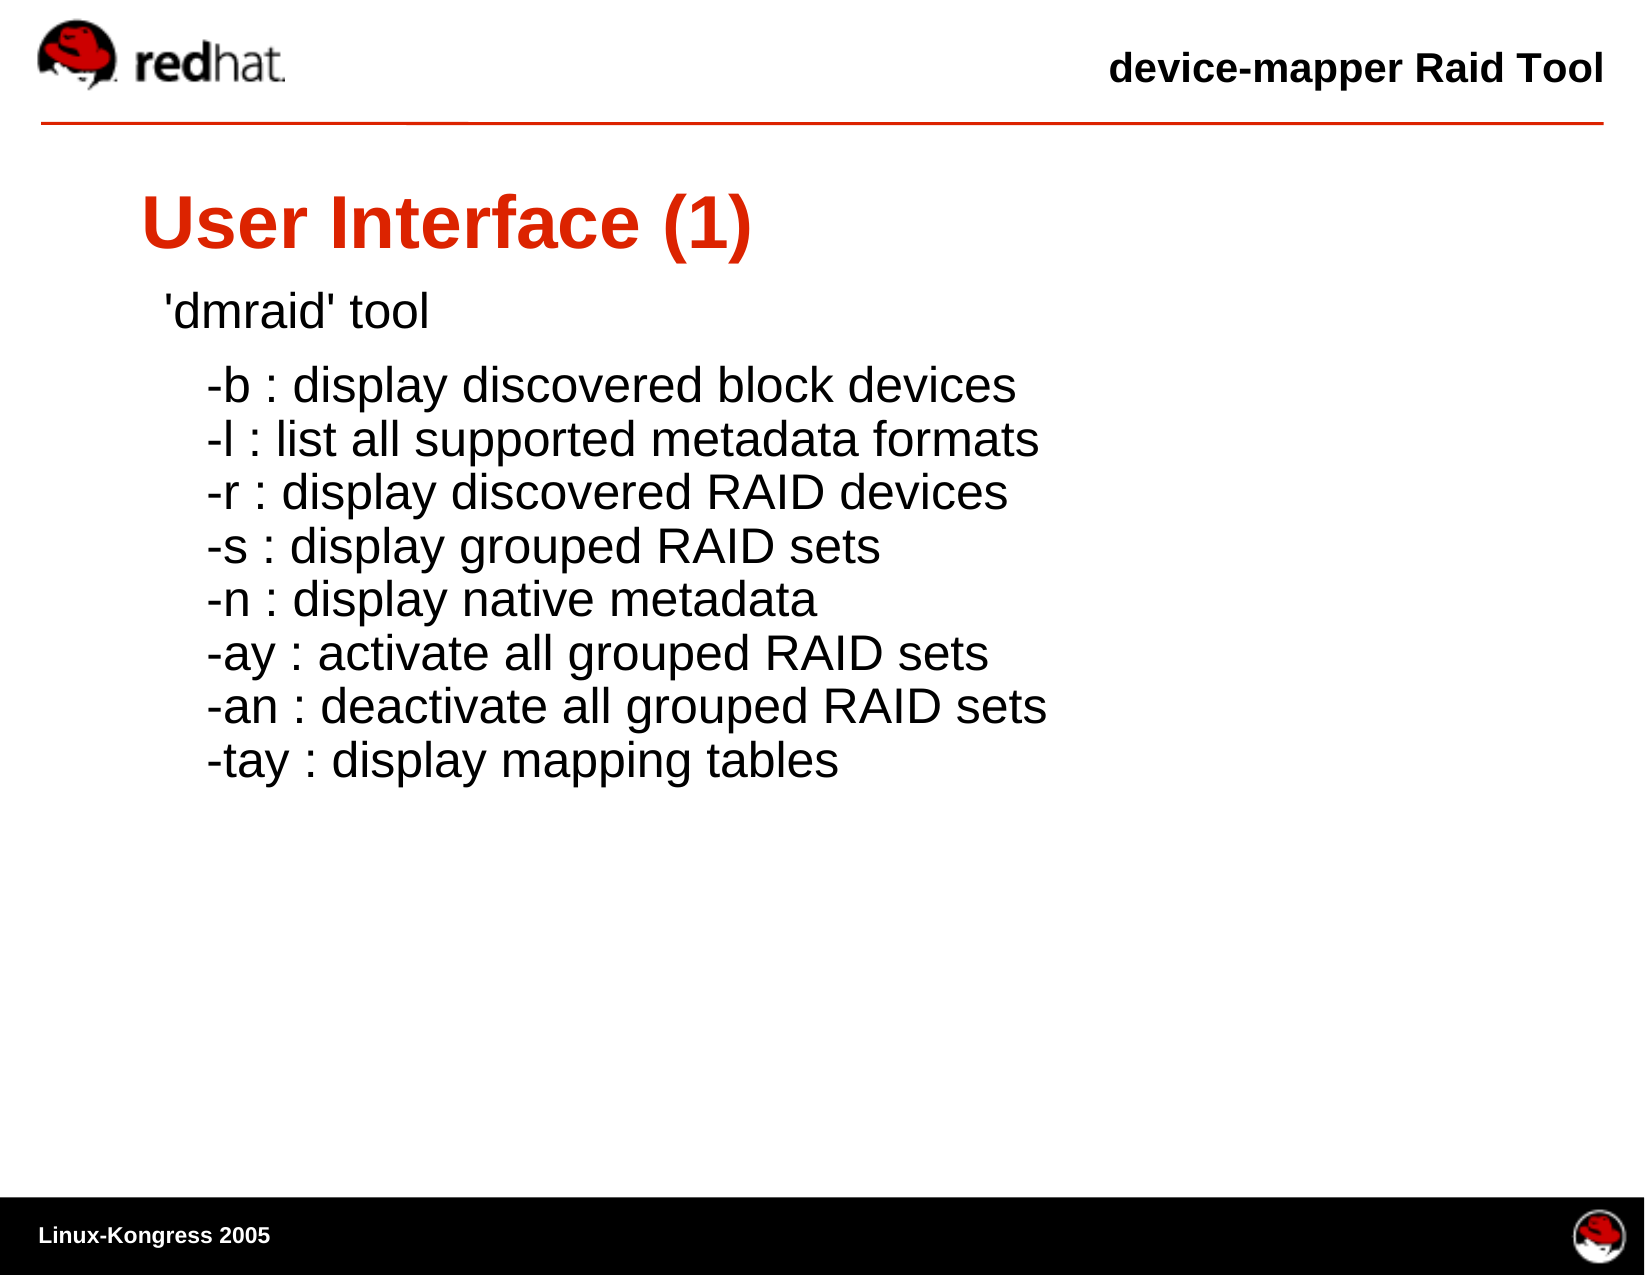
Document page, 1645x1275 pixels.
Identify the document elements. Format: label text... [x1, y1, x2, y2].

text_box -b : display discovered block devices -l : list all supported metadata formats -r : display discovered RAID devices -s : display grouped RAID sets -n : display native metadata -ay : activate all grouped RAID sets -an : deactivate all grouped RAID sets -tay : display mapping tables [192, 360, 1627, 501]
text_box [0, 1197, 1645, 1275]
text_box device-mapper Raid Tool [959, 44, 1605, 97]
picture [1568, 1206, 1631, 1270]
text_box User Interface (1) [141, 180, 642, 274]
text_box 'dmraid' tool [150, 283, 1593, 471]
picture [36, 17, 285, 102]
text_box Linux-Kongress 2005 [38, 1222, 381, 1252]
